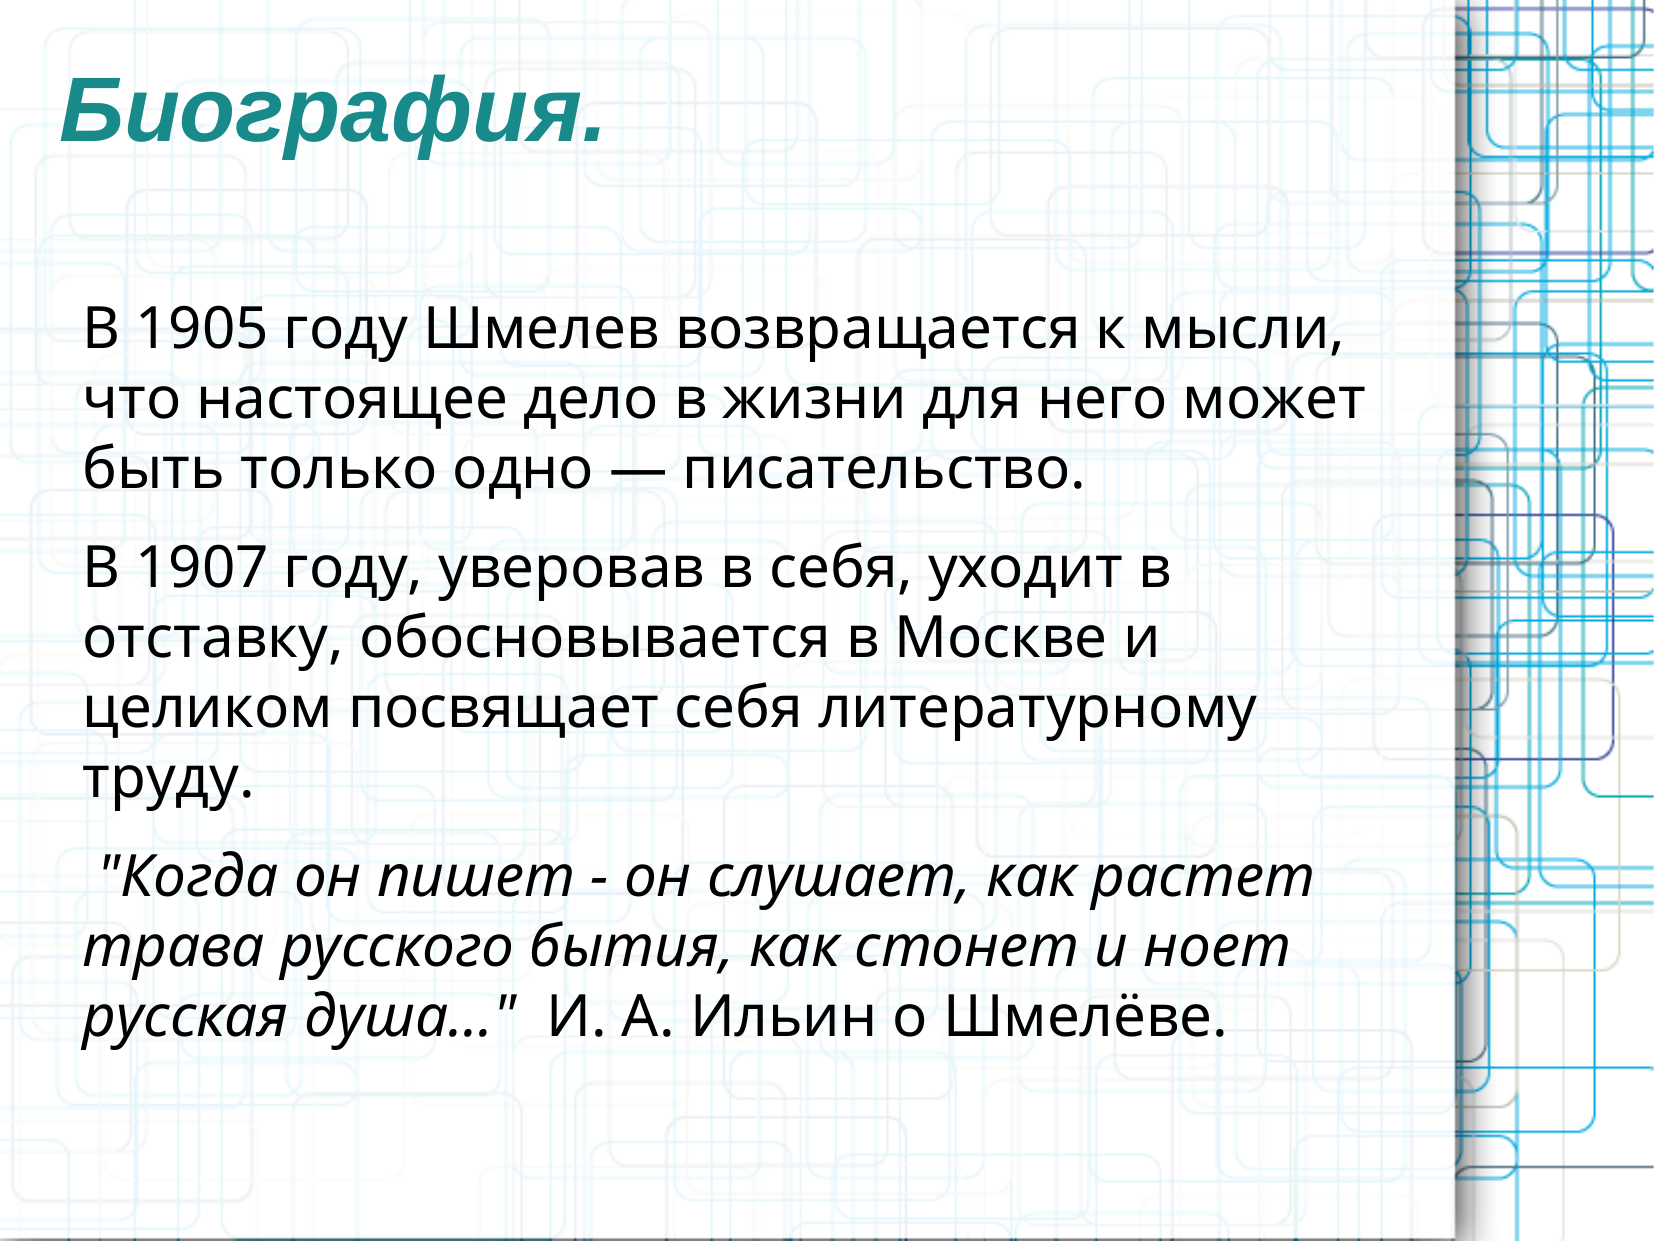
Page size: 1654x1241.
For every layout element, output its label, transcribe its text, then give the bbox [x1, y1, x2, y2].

title Биография. [59, 49, 1418, 257]
list В 1905 году Шмелев возвращается к мысли, что настоящее дело в жизни для него может быть только одно — писательство. В 1907 году, уверовав в себя, уходит в отставку, обосновывается в Москве и целиком посвящает себя литературному труду. "Когда он пишет - он слушает, как растет трава русского бытия, как стонет и ноет русская душа..." И. А. Ильин о Шмелёве. [82, 290, 1418, 1109]
